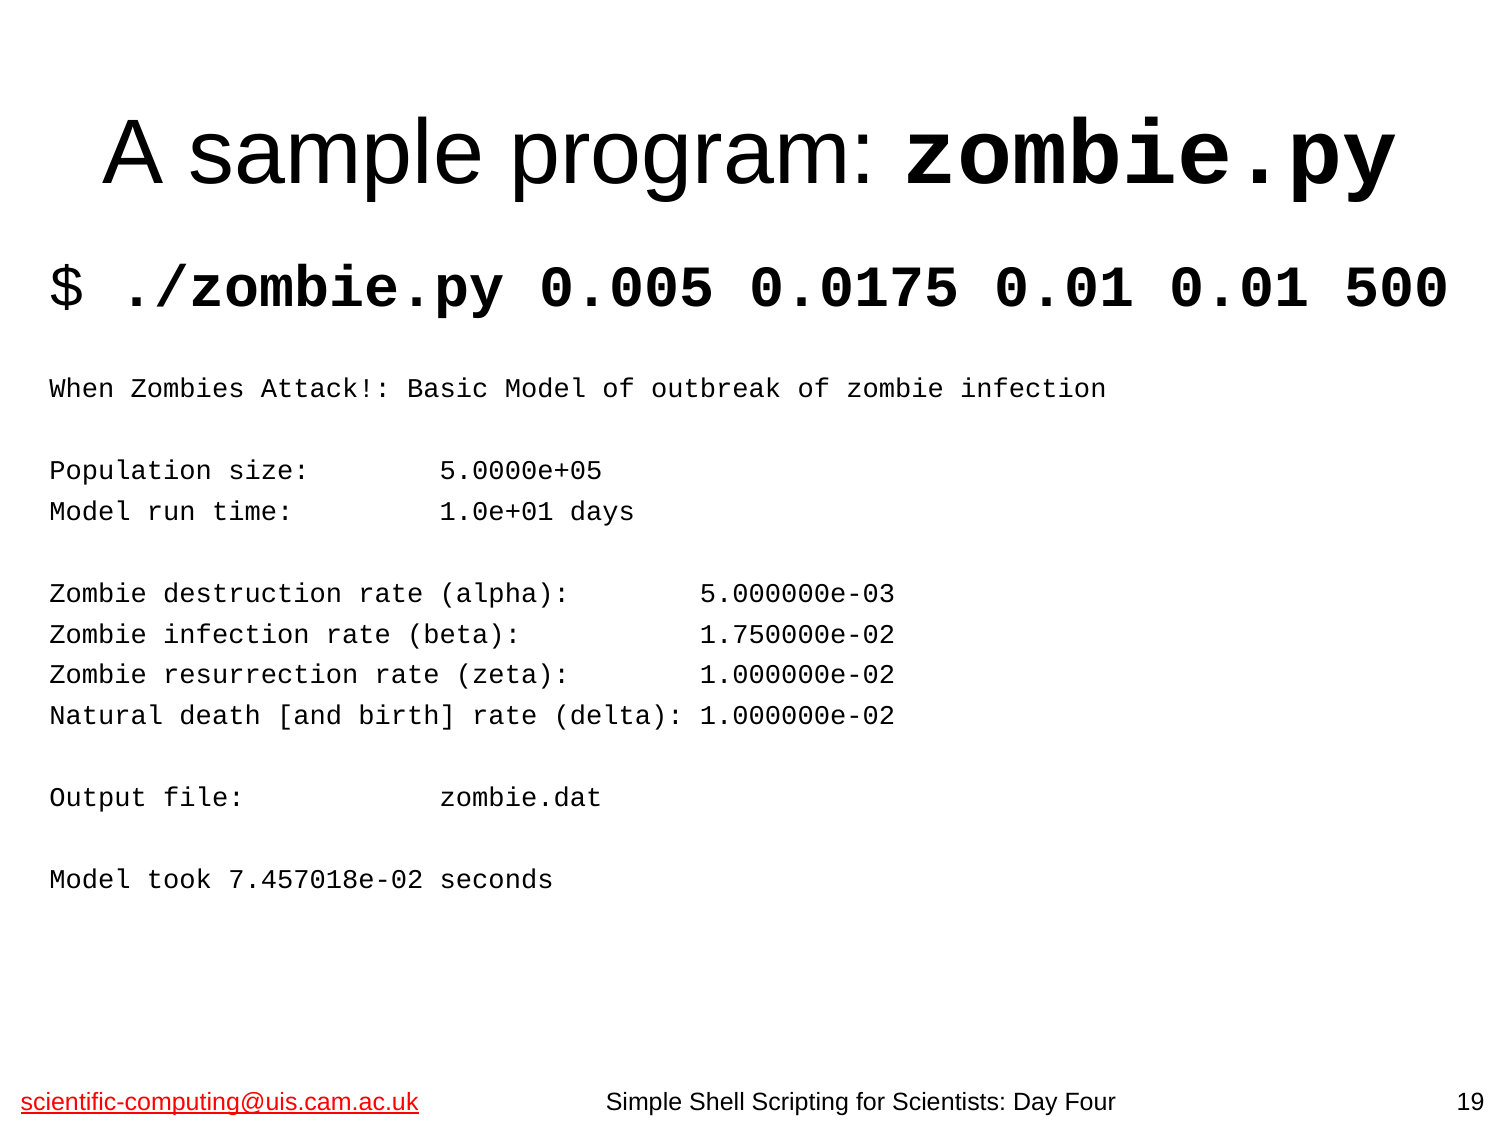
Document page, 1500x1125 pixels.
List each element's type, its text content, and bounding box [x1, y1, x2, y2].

list $ ./zombie.py 0.005 0.0175 0.01 0.01 500 When Zombies Attack!: Basic Model of outbreak of zombie infection Population size: 5.0000e+05 Model run time: 1.0e+01 days Zombie destruction rate (alpha): 5.000000e-03 Zombie infection rate (beta): 1.750000e-02 Zombie resurrection rate (zeta): 1.000000e-02 Natural death [and birth] rate (delta): 1.000000e-02 Output file: zombie.dat Model took 7.457018e-02 seconds [34, 250, 1466, 926]
title A sample program: zombie.py [53, 93, 1447, 219]
